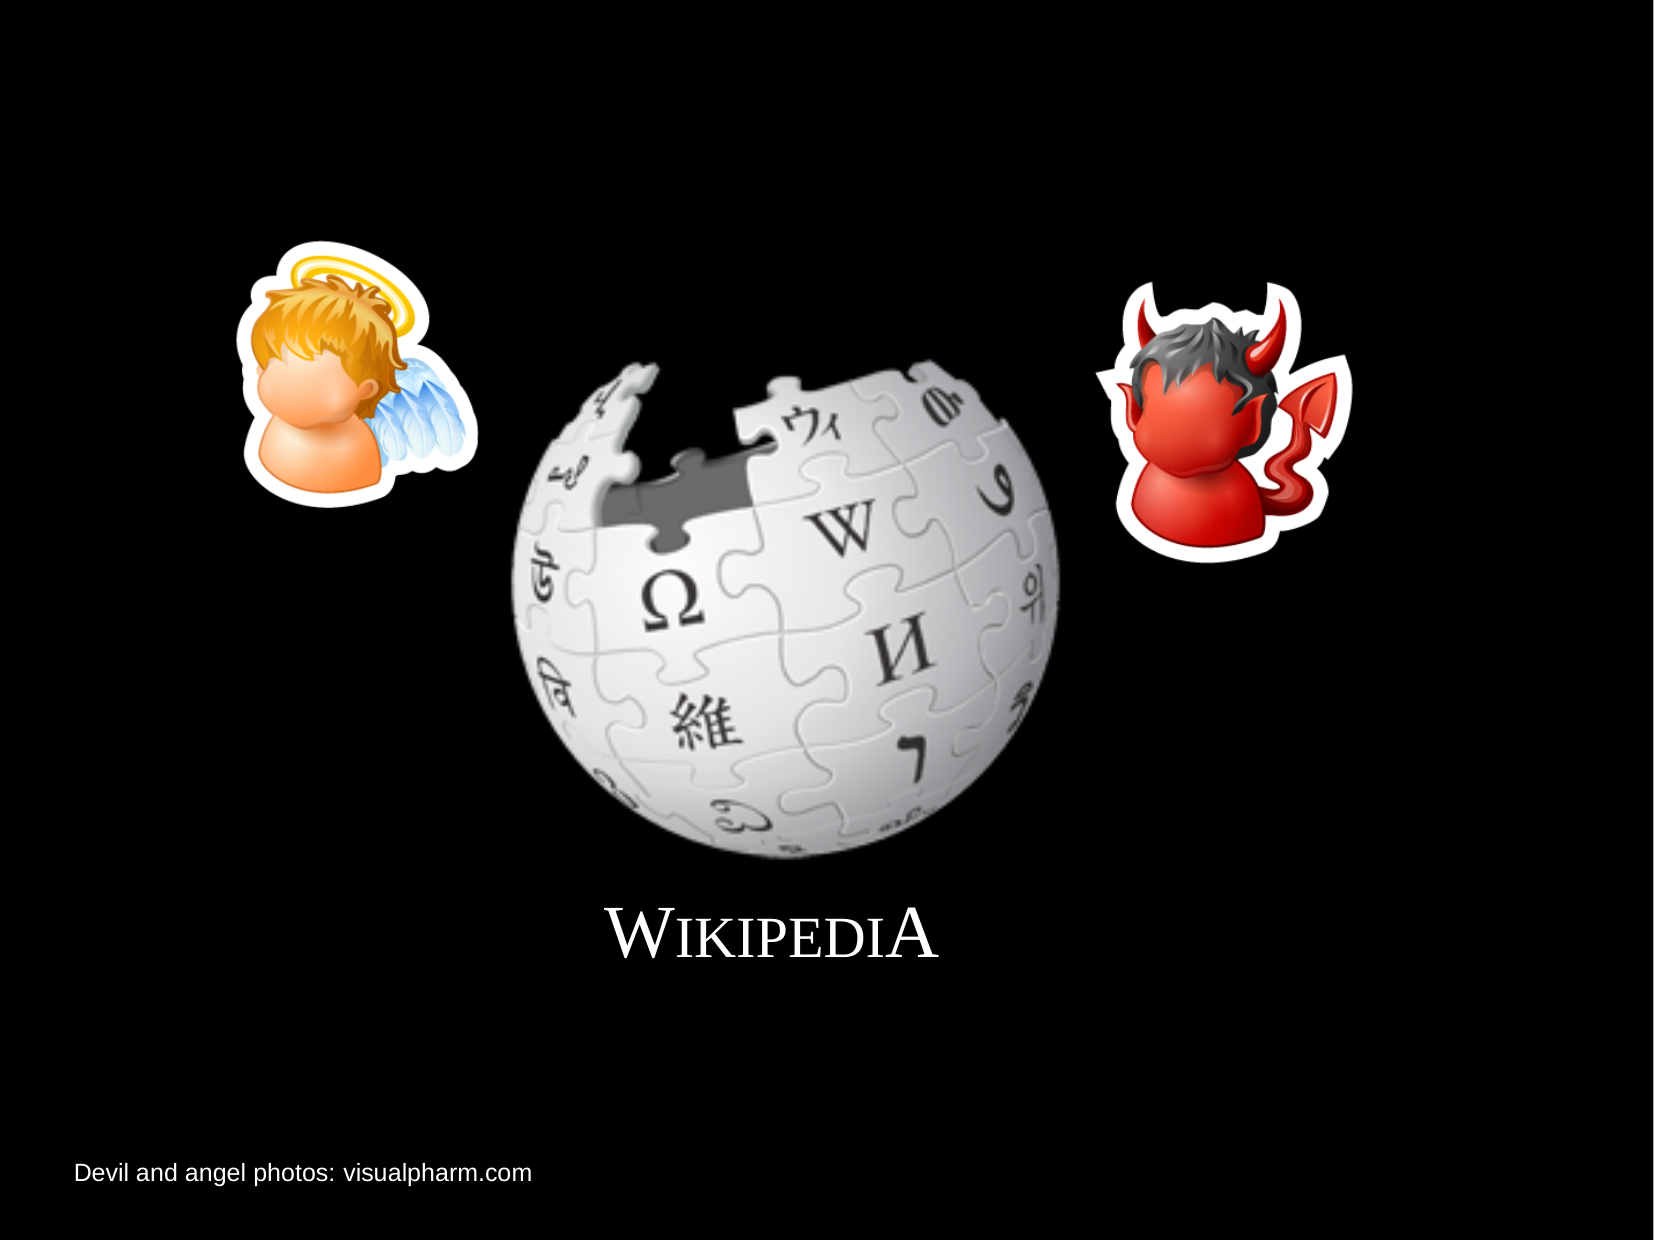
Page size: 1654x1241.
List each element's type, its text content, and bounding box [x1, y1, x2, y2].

text_box WIKIPEDIA [589, 883, 1040, 1004]
picture [1080, 277, 1376, 573]
text_box Devil and angel photos: visualpharm.com [59, 1151, 1536, 1195]
picture [220, 236, 1069, 866]
